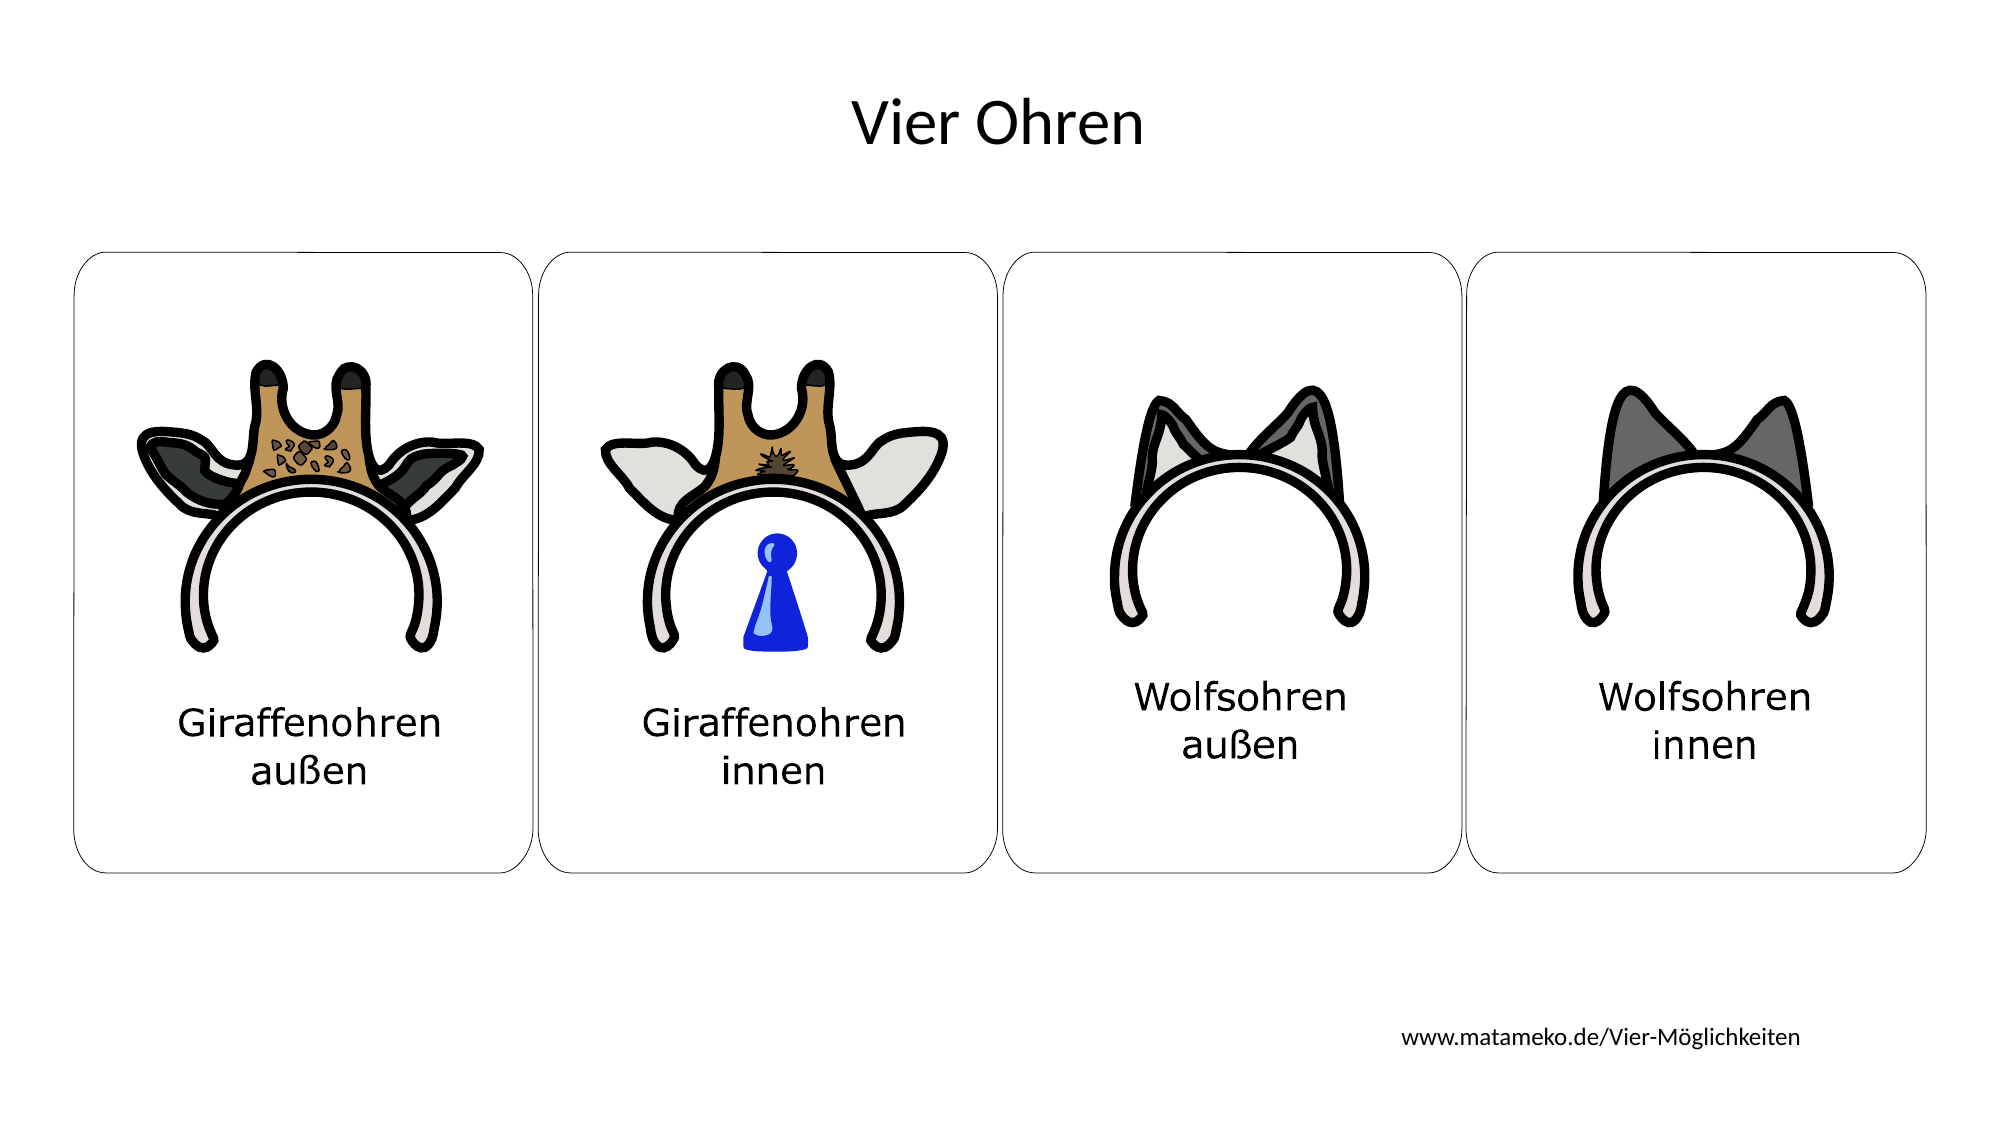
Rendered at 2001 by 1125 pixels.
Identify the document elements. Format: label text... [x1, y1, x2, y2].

text_box [323, 763, 343, 785]
text_box [1752, 689, 1765, 711]
text_box [1120, 460, 1360, 617]
text_box [1261, 396, 1332, 477]
text_box [1183, 736, 1202, 759]
text_box [749, 714, 769, 737]
text_box [1279, 736, 1297, 759]
text_box [1668, 680, 1682, 711]
text_box [1302, 689, 1322, 711]
text_box [1218, 689, 1235, 712]
text_box [743, 533, 809, 652]
text_box [724, 762, 729, 785]
text_box [699, 714, 718, 737]
text_box [1737, 736, 1755, 759]
text_box [1159, 406, 1207, 455]
text_box [861, 714, 881, 737]
text_box [674, 715, 679, 737]
text_box [1207, 737, 1226, 759]
text_box [1665, 736, 1683, 759]
text_box [1599, 682, 1633, 711]
text_box [190, 484, 432, 643]
text_box [1170, 689, 1191, 712]
text_box [846, 437, 938, 510]
text_box Vier Ohren [836, 70, 1164, 167]
text_box [1713, 736, 1733, 759]
text_box [1155, 426, 1190, 479]
text_box [166, 482, 205, 508]
text_box [1134, 682, 1170, 711]
text_box [1273, 419, 1320, 476]
text_box [396, 714, 416, 737]
text_box [179, 708, 204, 737]
text_box [885, 714, 904, 737]
text_box [188, 440, 205, 450]
text_box [242, 370, 375, 493]
text_box [1326, 689, 1345, 711]
text_box [758, 763, 777, 785]
text_box [348, 763, 366, 785]
text_box [611, 447, 706, 514]
text_box [389, 458, 451, 499]
text_box [276, 762, 295, 786]
text_box [1736, 406, 1801, 491]
text_box [1610, 396, 1685, 487]
text_box [1204, 680, 1219, 711]
text_box [1253, 736, 1274, 759]
text_box [822, 707, 840, 737]
text_box [157, 447, 232, 499]
text_box [210, 715, 214, 737]
text_box [235, 714, 254, 737]
text_box [210, 457, 240, 478]
text_box www.matameko.de/Vier-Möglichkeiten [1386, 1013, 1817, 1088]
text_box [796, 714, 816, 737]
text_box [782, 763, 802, 785]
text_box [1702, 689, 1723, 712]
text_box [1655, 737, 1659, 759]
text_box [1238, 689, 1259, 712]
text_box [1263, 680, 1281, 711]
text_box [1634, 689, 1656, 712]
text_box [252, 762, 271, 786]
text_box [846, 715, 860, 737]
text_box [421, 714, 440, 737]
text_box [708, 370, 846, 495]
text_box [220, 715, 235, 737]
text_box [414, 447, 432, 451]
text_box [1287, 689, 1301, 711]
text_box [271, 707, 285, 737]
text_box [1791, 689, 1810, 711]
text_box [1660, 681, 1664, 710]
text_box [332, 714, 352, 737]
text_box [721, 707, 750, 737]
text_box [284, 714, 304, 737]
text_box [1231, 729, 1251, 759]
text_box [379, 453, 409, 478]
text_box [734, 763, 753, 785]
text_box [1727, 680, 1745, 711]
text_box [1682, 689, 1700, 712]
text_box [411, 448, 474, 514]
text_box [257, 707, 272, 737]
text_box [653, 484, 894, 643]
text_box [381, 715, 395, 737]
text_box [1766, 689, 1786, 711]
text_box [643, 708, 669, 737]
text_box [1689, 736, 1708, 759]
text_box [806, 763, 824, 785]
text_box [309, 714, 328, 737]
text_box [773, 714, 792, 737]
text_box [1151, 418, 1156, 437]
text_box [1583, 460, 1824, 617]
text_box [300, 754, 320, 785]
text_box [357, 707, 375, 737]
text_box [684, 715, 699, 737]
